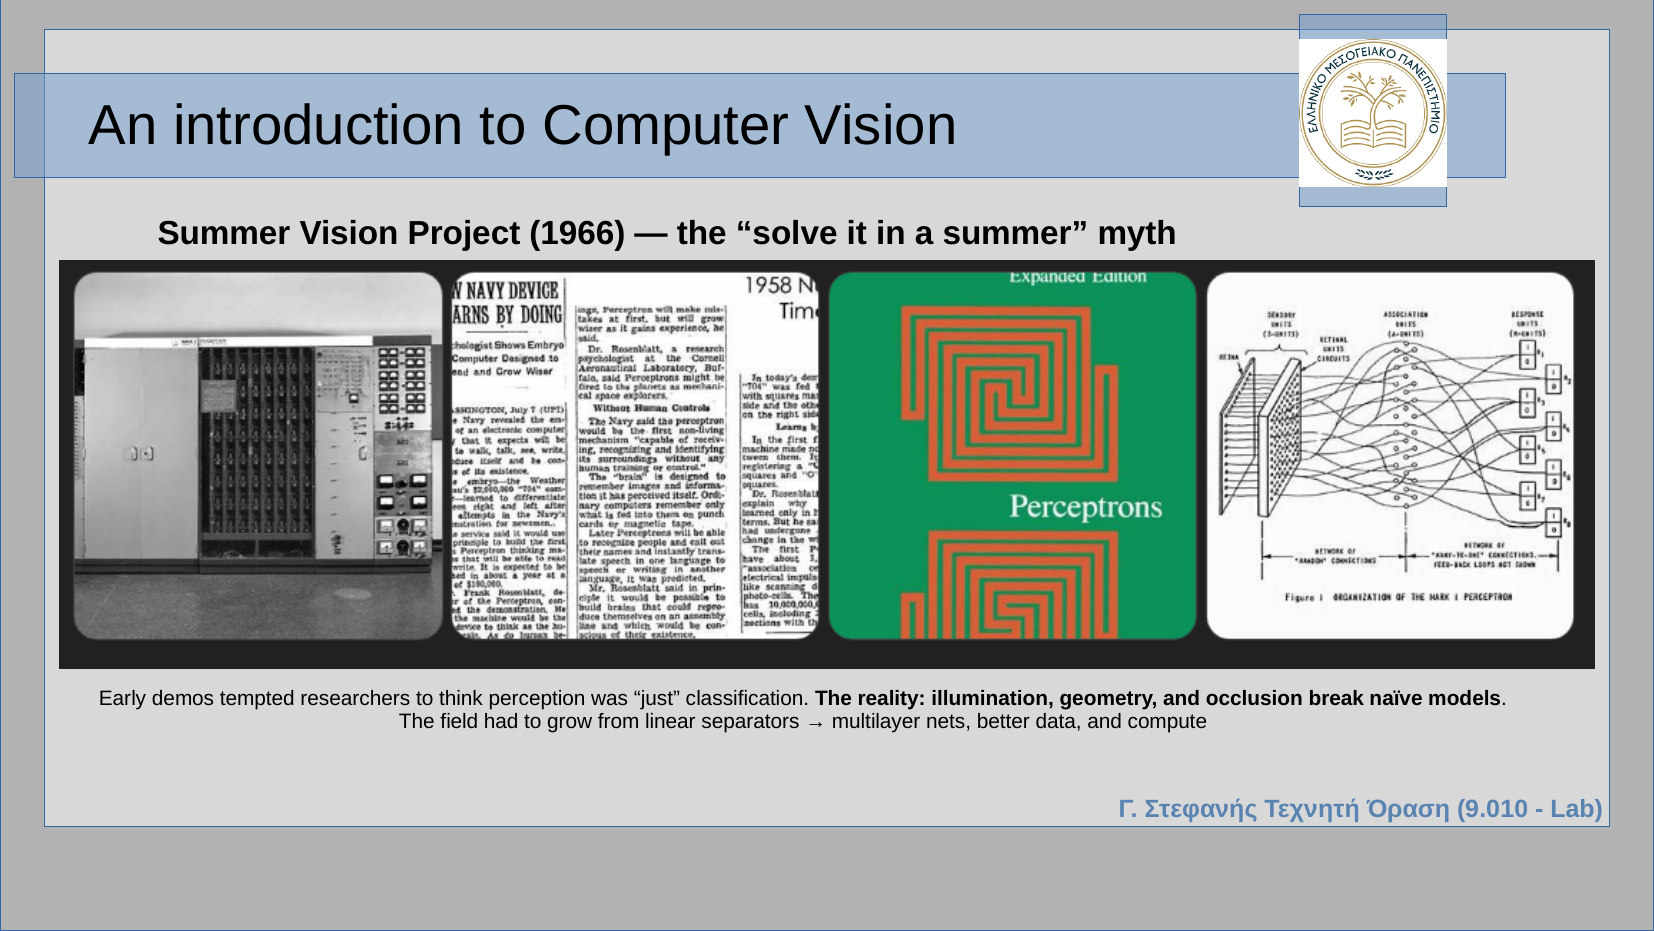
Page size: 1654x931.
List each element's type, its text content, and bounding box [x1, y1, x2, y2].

text_box Early demos tempted researchers to think perception was “just” classification. The reality: illumination, geometry, and occlusion break naïve models. The field had to grow from linear separators → multilayer nets, better data, and compute [70, 679, 1536, 741]
text_box Summer Vision Project (1966) — the “solve it in a summer” myth [66, 206, 1270, 259]
title An introduction to Computer Vision [1447, 73, 1506, 178]
picture [1299, 39, 1447, 187]
text_box Γ. Στεφανής Τεχνητή Όραση (9.010 - Lab) [1092, 772, 1630, 844]
picture [59, 260, 1595, 669]
title An introduction to Computer Vision [88, 73, 1299, 178]
